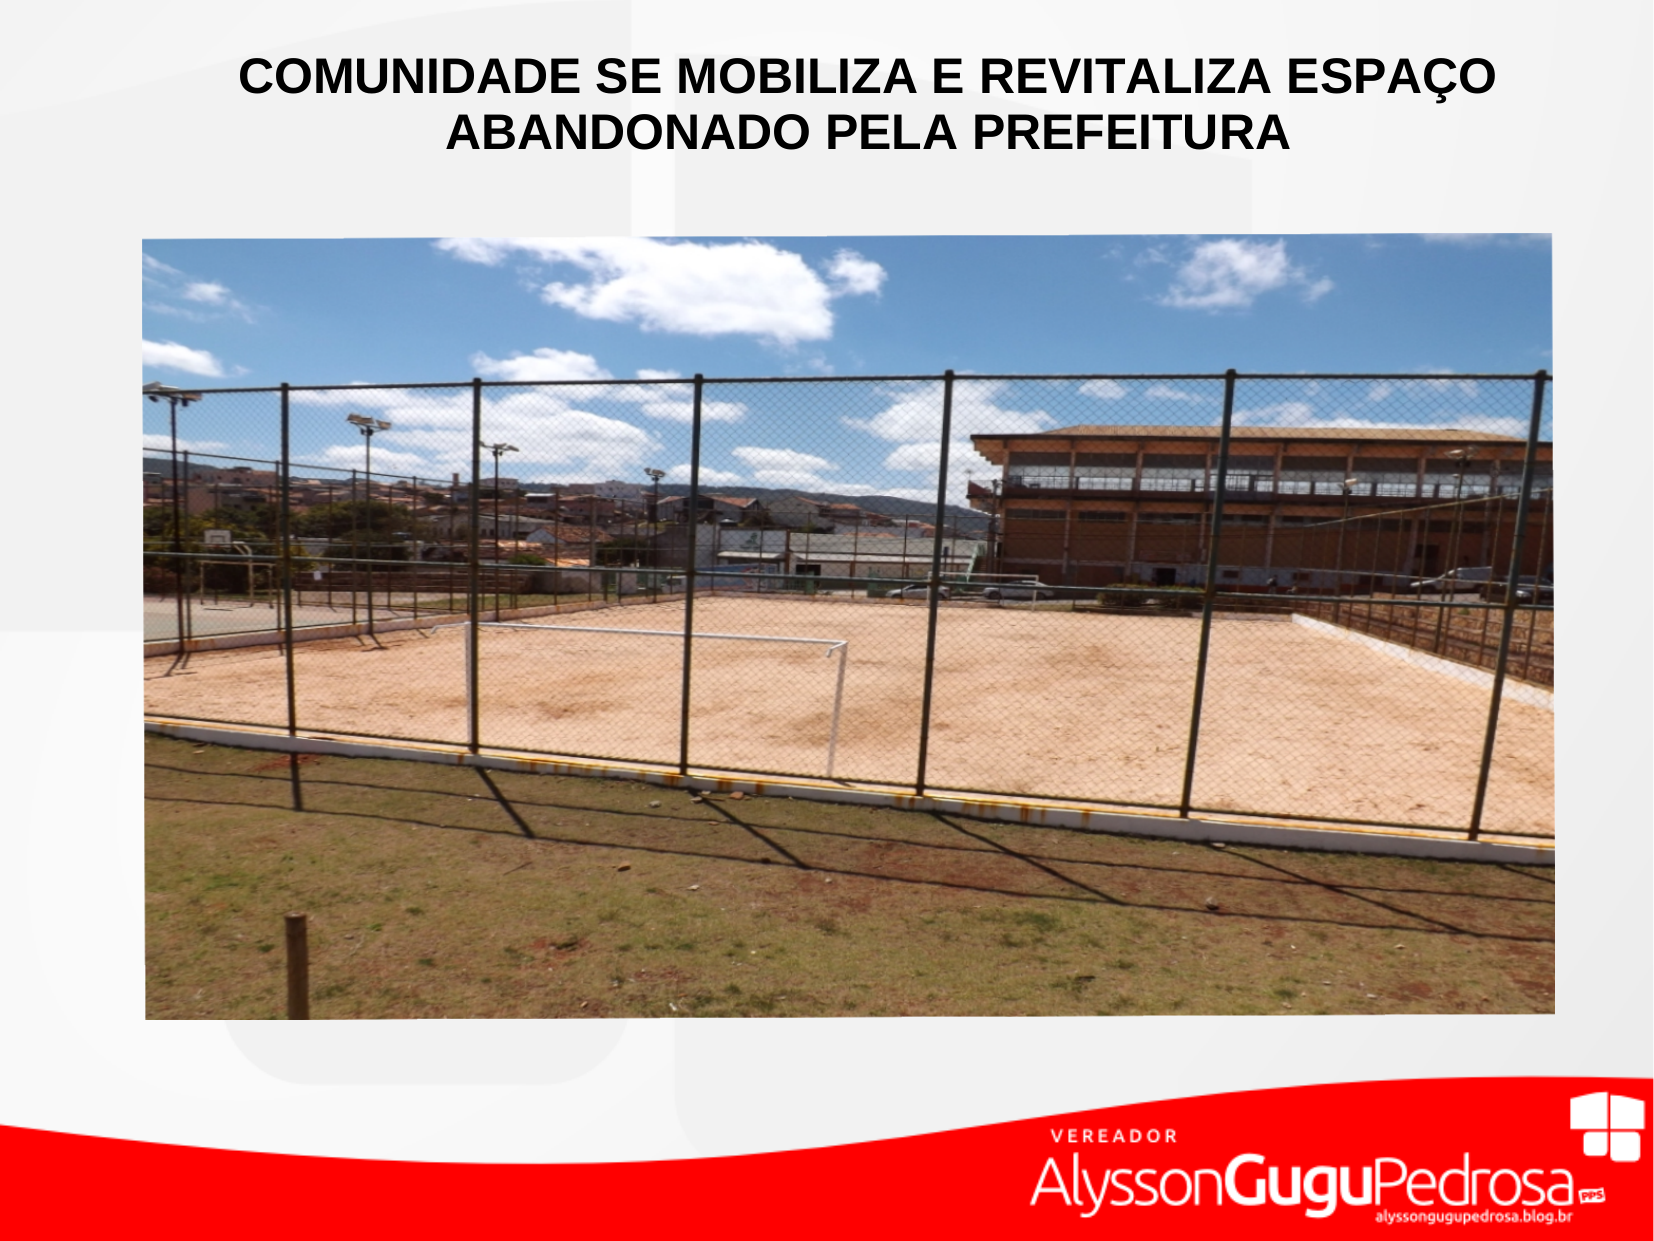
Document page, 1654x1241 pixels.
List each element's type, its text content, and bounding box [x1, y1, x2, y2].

picture [0, 0, 1654, 1241]
text_box COMUNIDADE SE MOBILIZA E REVITALIZA ESPAÇO ABANDONADO PELA PREFEITURA [94, 41, 1642, 224]
